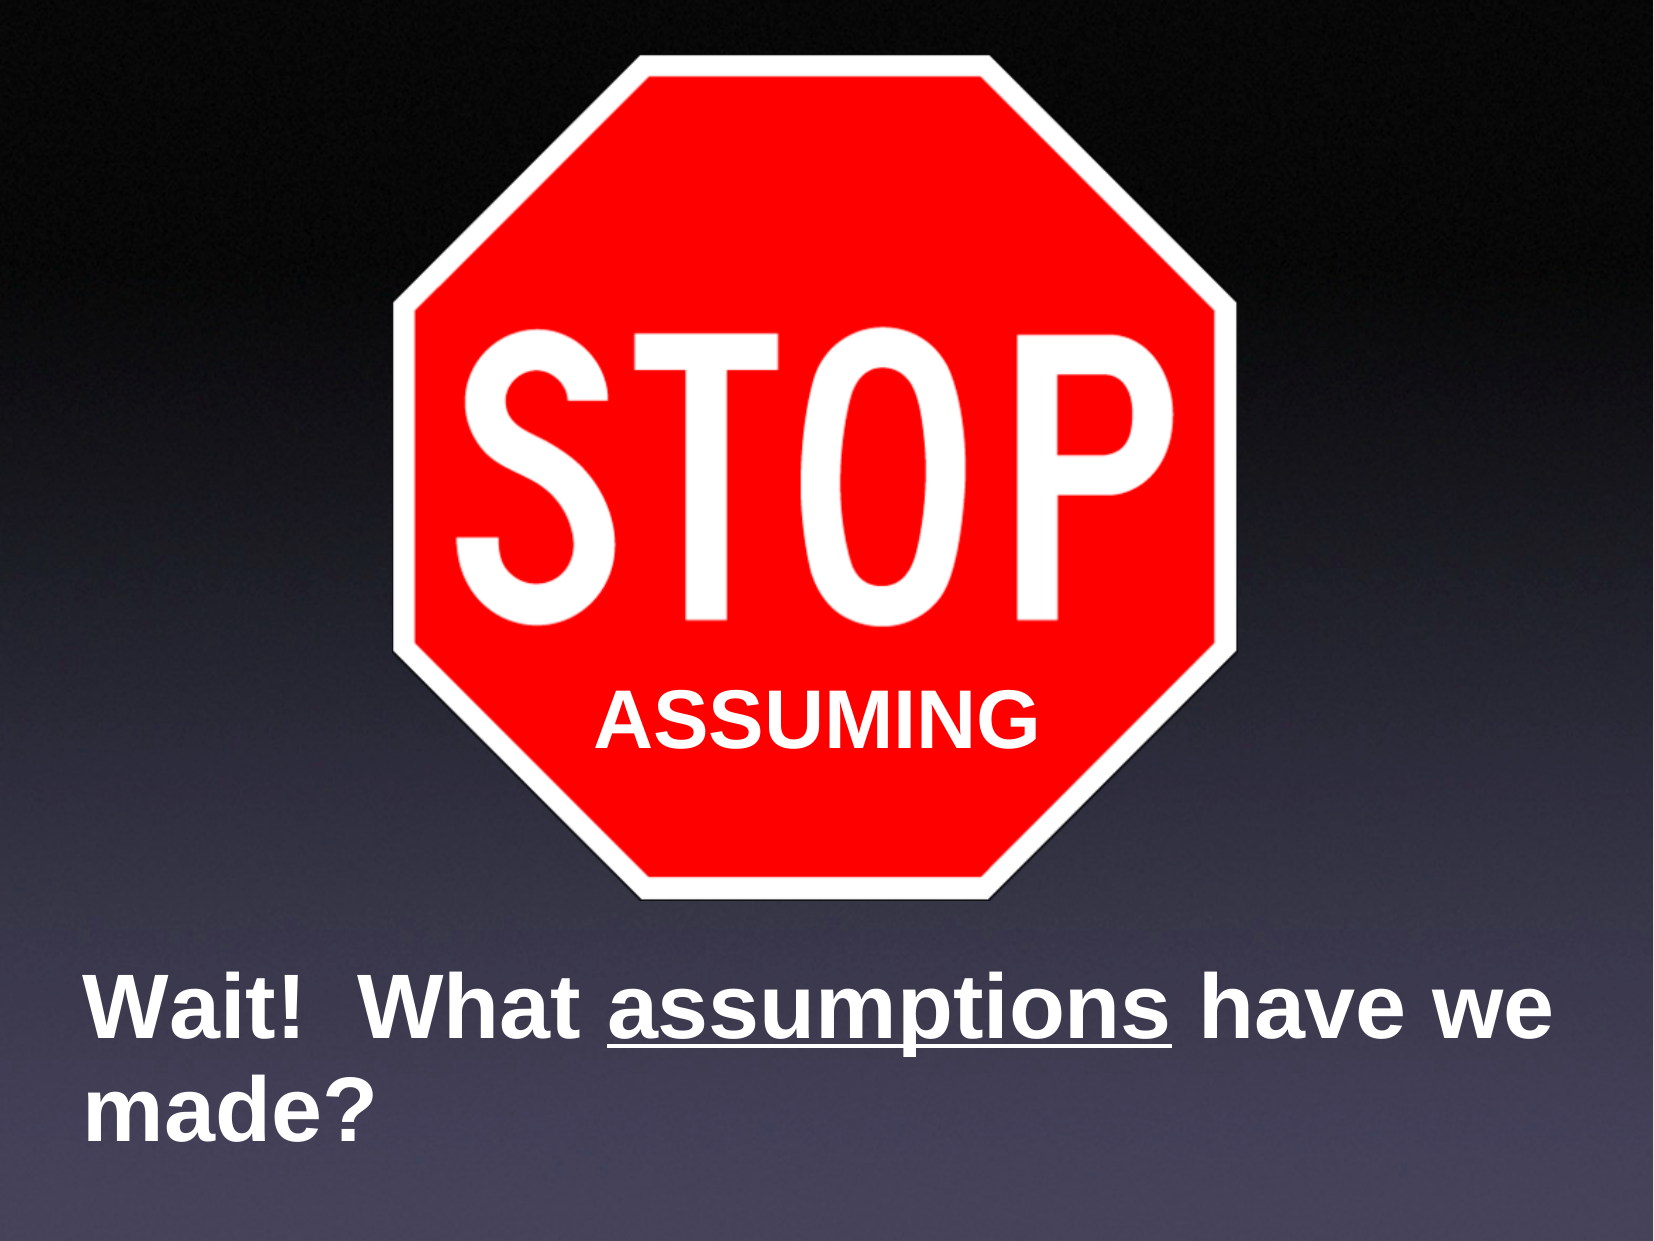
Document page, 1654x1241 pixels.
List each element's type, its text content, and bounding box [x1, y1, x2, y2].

title Wait! What assumptions have we made? [82, 955, 1571, 1161]
picture [0, 0, 1654, 1241]
text_box ASSUMING [536, 665, 1099, 774]
